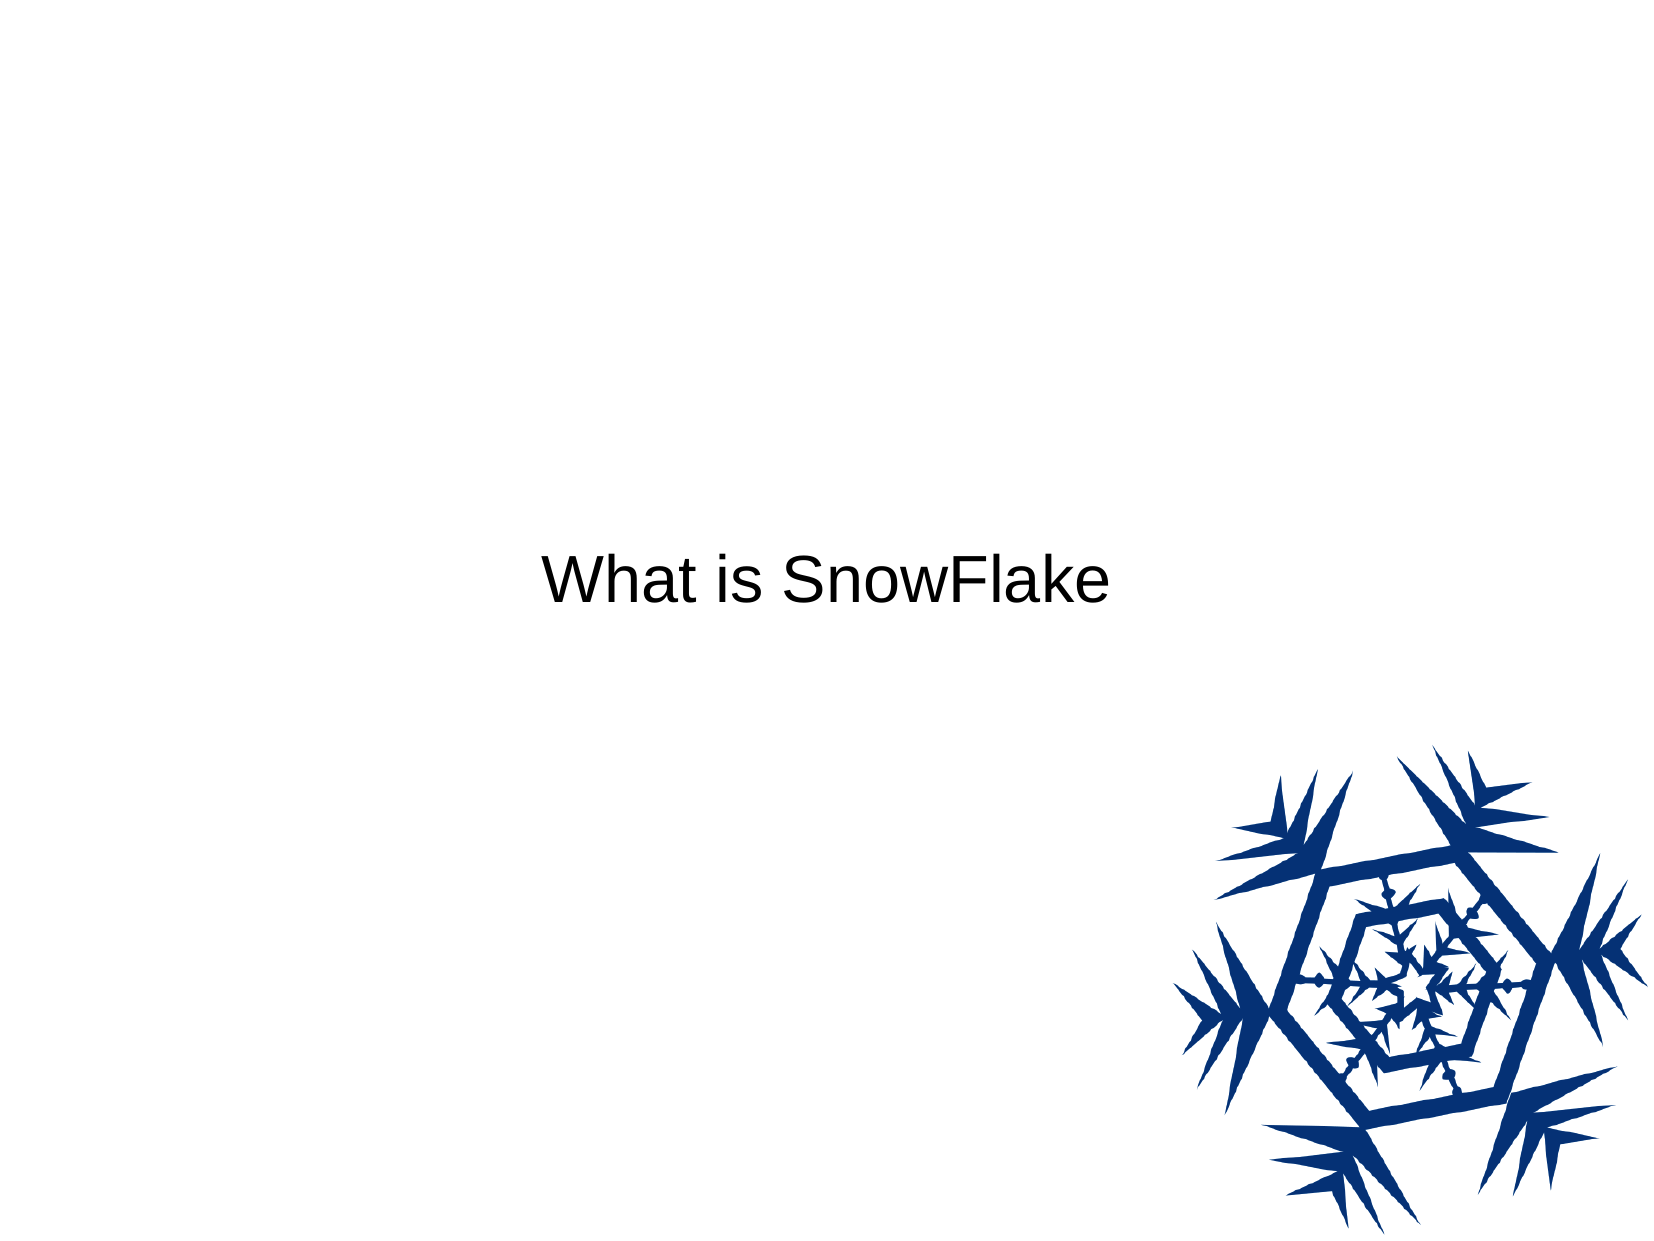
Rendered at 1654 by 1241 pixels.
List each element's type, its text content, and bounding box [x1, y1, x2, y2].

picture [1172, 744, 1648, 1235]
subtitle What is SnowFlake [82, 49, 1571, 1109]
